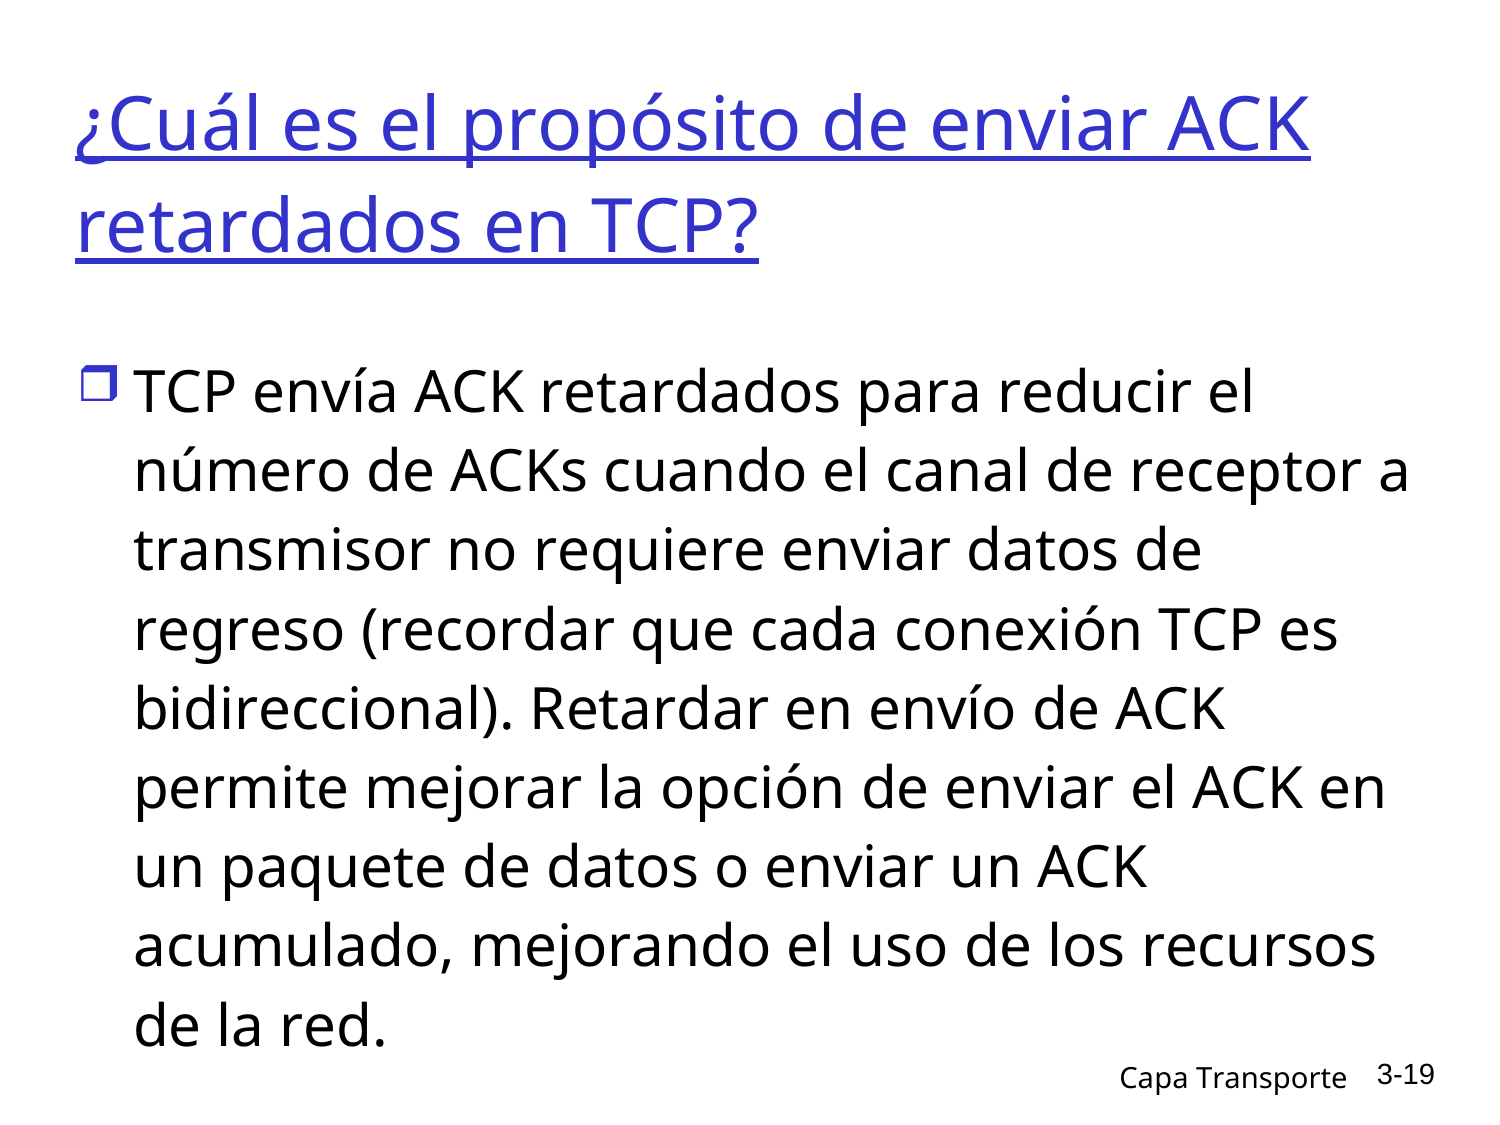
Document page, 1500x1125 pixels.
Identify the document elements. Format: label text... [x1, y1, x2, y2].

list TCP envía ACK retardados para reducir el número de ACKs cuando el canal de receptor a transmisor no requiere enviar datos de regreso (recordar que cada conexión TCP es bidireccional). Retardar en envío de ACK permite mejorar la opción de enviar el ACK en un paquete de datos o enviar un ACK acumulado, mejorando el uso de los recursos de la red. [77, 349, 1415, 1078]
title ¿Cuál es el propósito de enviar ACK retardados en TCP? [75, 84, 1413, 260]
